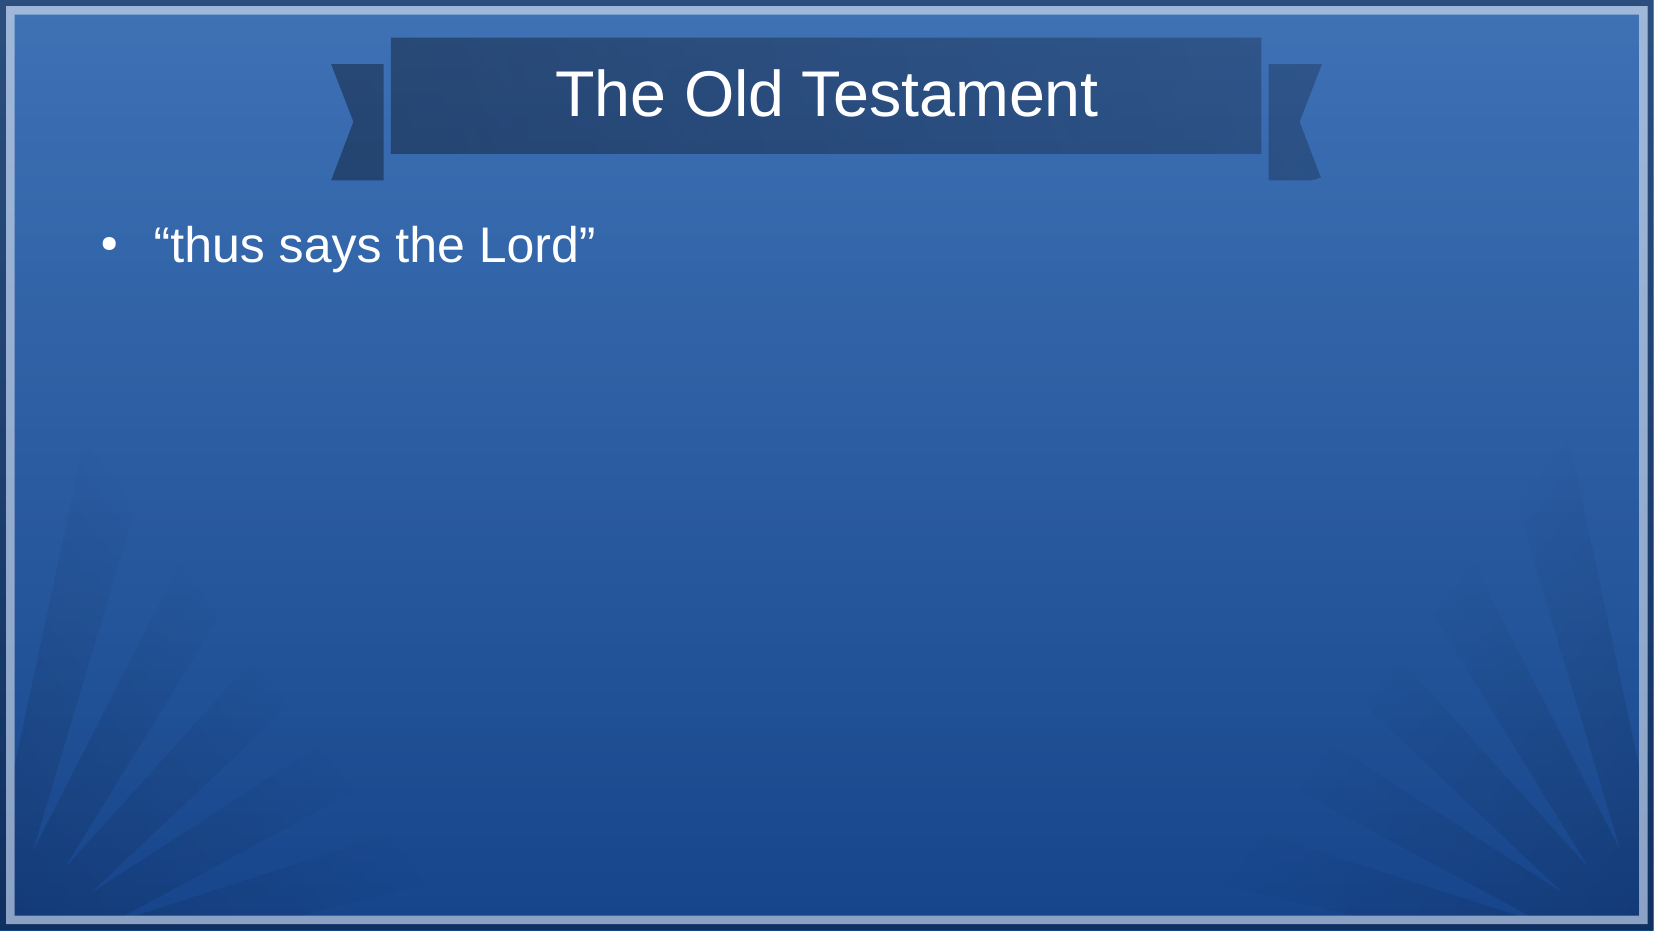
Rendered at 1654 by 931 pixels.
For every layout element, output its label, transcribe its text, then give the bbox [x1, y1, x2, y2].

list “thus says the Lord” [82, 217, 1571, 758]
title The Old Testament [389, 35, 1264, 154]
